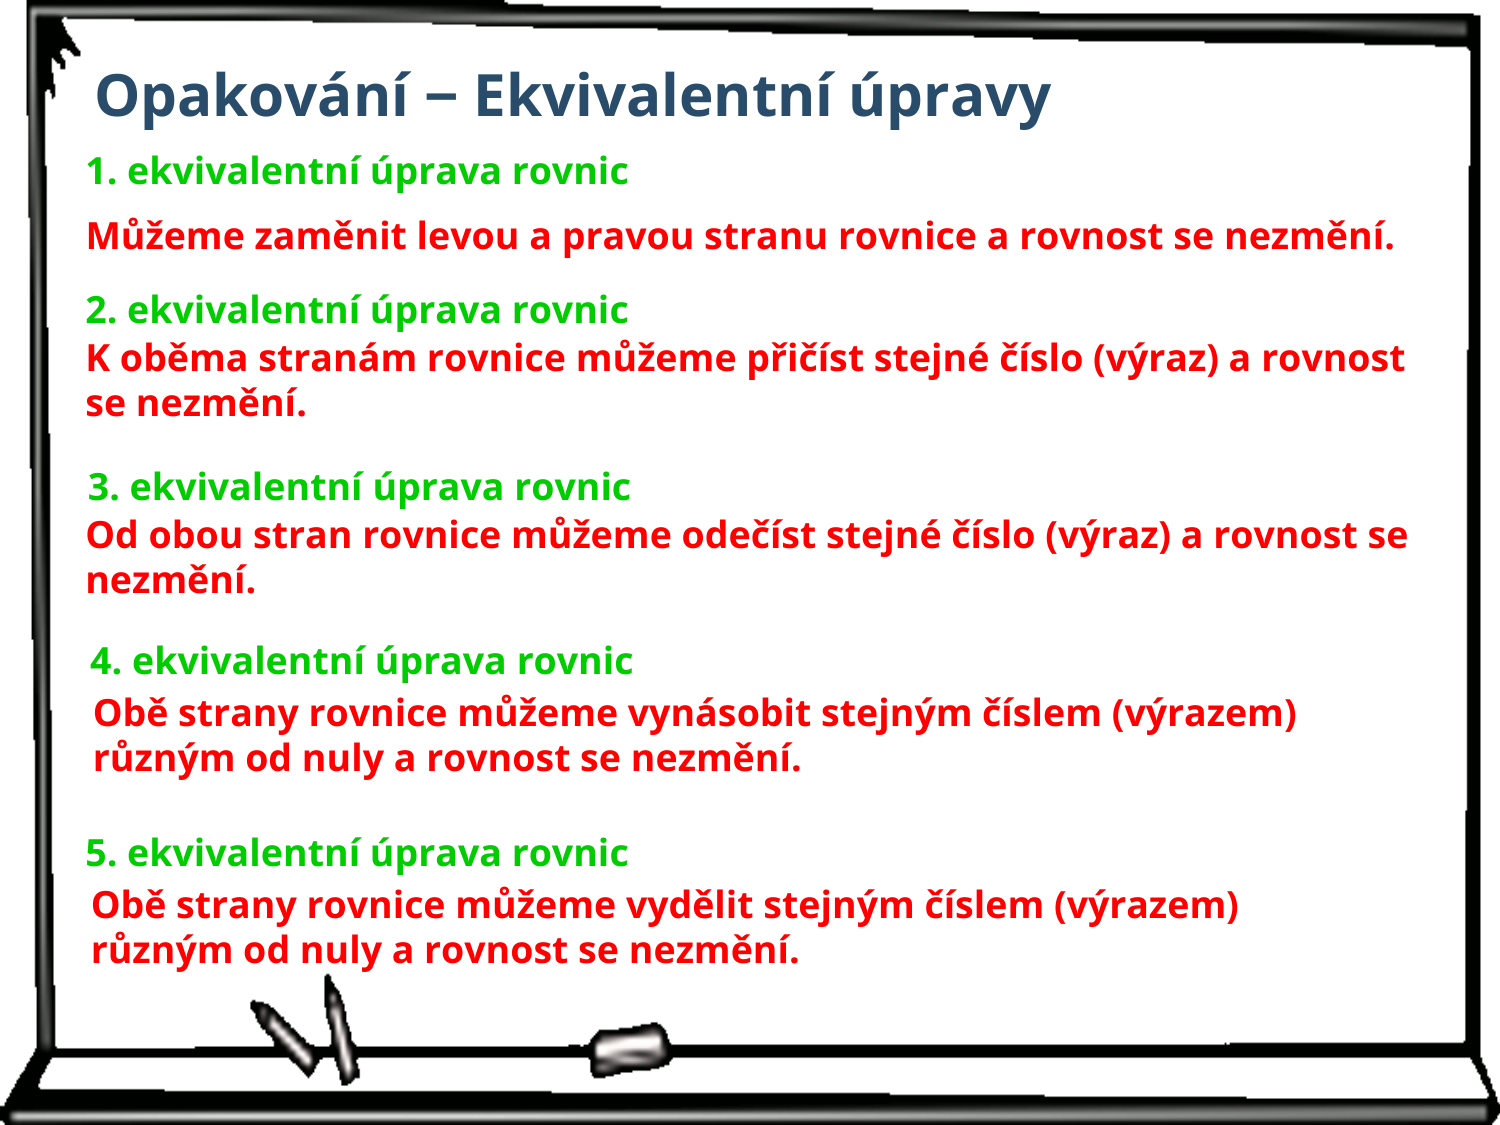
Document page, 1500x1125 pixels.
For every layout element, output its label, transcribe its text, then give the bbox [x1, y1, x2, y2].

text_box 1. ekvivalentní úprava rovnic [70, 134, 1435, 206]
text_box 5. ekvivalentní úprava rovnic [70, 816, 1435, 888]
text_box Opakování − Ekvivalentní úpravy [79, 54, 1415, 149]
text_box Můžeme zaměnit levou a pravou stranu rovnice a rovnost se nezmění. [70, 198, 1440, 270]
text_box Obě strany rovnice můžeme vynásobit stejným číslem (výrazem) různým od nuly a rovnost se nezmění. [78, 698, 1362, 770]
text_box 3. ekvivalentní úprava rovnic [73, 449, 1437, 521]
text_box Obě strany rovnice můžeme vydělit stejným číslem (výrazem) různým od nuly a rovnost se nezmění. [76, 890, 1360, 962]
picture [0, 0, 1500, 1125]
text_box Od obou stran rovnice můžeme odečíst stejné číslo (výraz) a rovnost se nezmění. [70, 521, 1435, 592]
text_box 4. ekvivalentní úprava rovnic [75, 624, 1439, 696]
text_box K oběma stranám rovnice můžeme přičíst stejné číslo (výraz) a rovnost se nezmění. [70, 343, 1435, 415]
text_box 2. ekvivalentní úprava rovnic [70, 273, 1435, 343]
